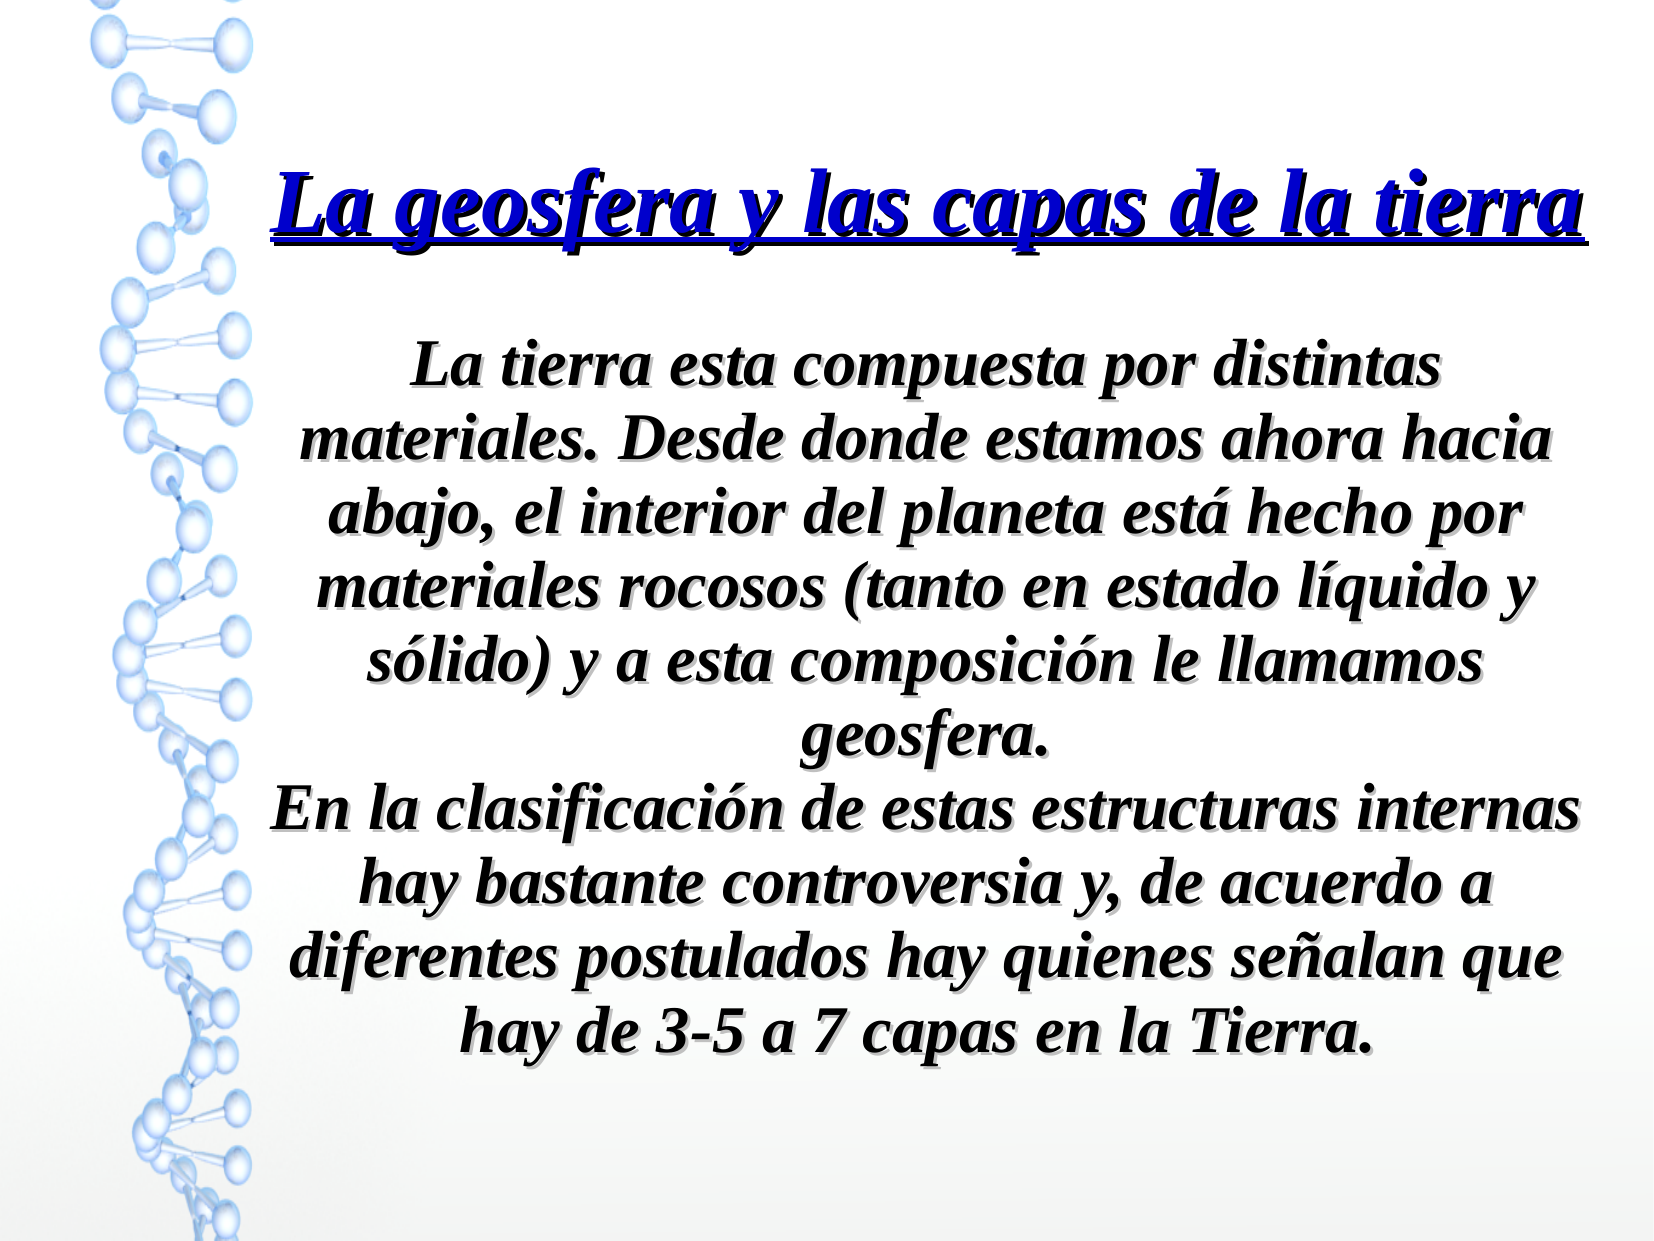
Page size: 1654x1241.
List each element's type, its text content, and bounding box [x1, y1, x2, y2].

picture [0, 0, 1654, 1241]
subtitle La geosfera y las capas de la tierra La tierra esta compuesta por distintas materiales. Desde donde estamos ahora hacia abajo, el interior del planeta está hecho por materiales rocosos (tanto en estado líquido y sólido) y a esta composición le llamamos geosfera. En la clasificación de estas estructuras internas hay bastante controversia y, de acuerdo a diferentes postulados hay quienes señalan que hay de 3-5 a 7 capas en la Tierra. [262, 150, 1592, 1067]
